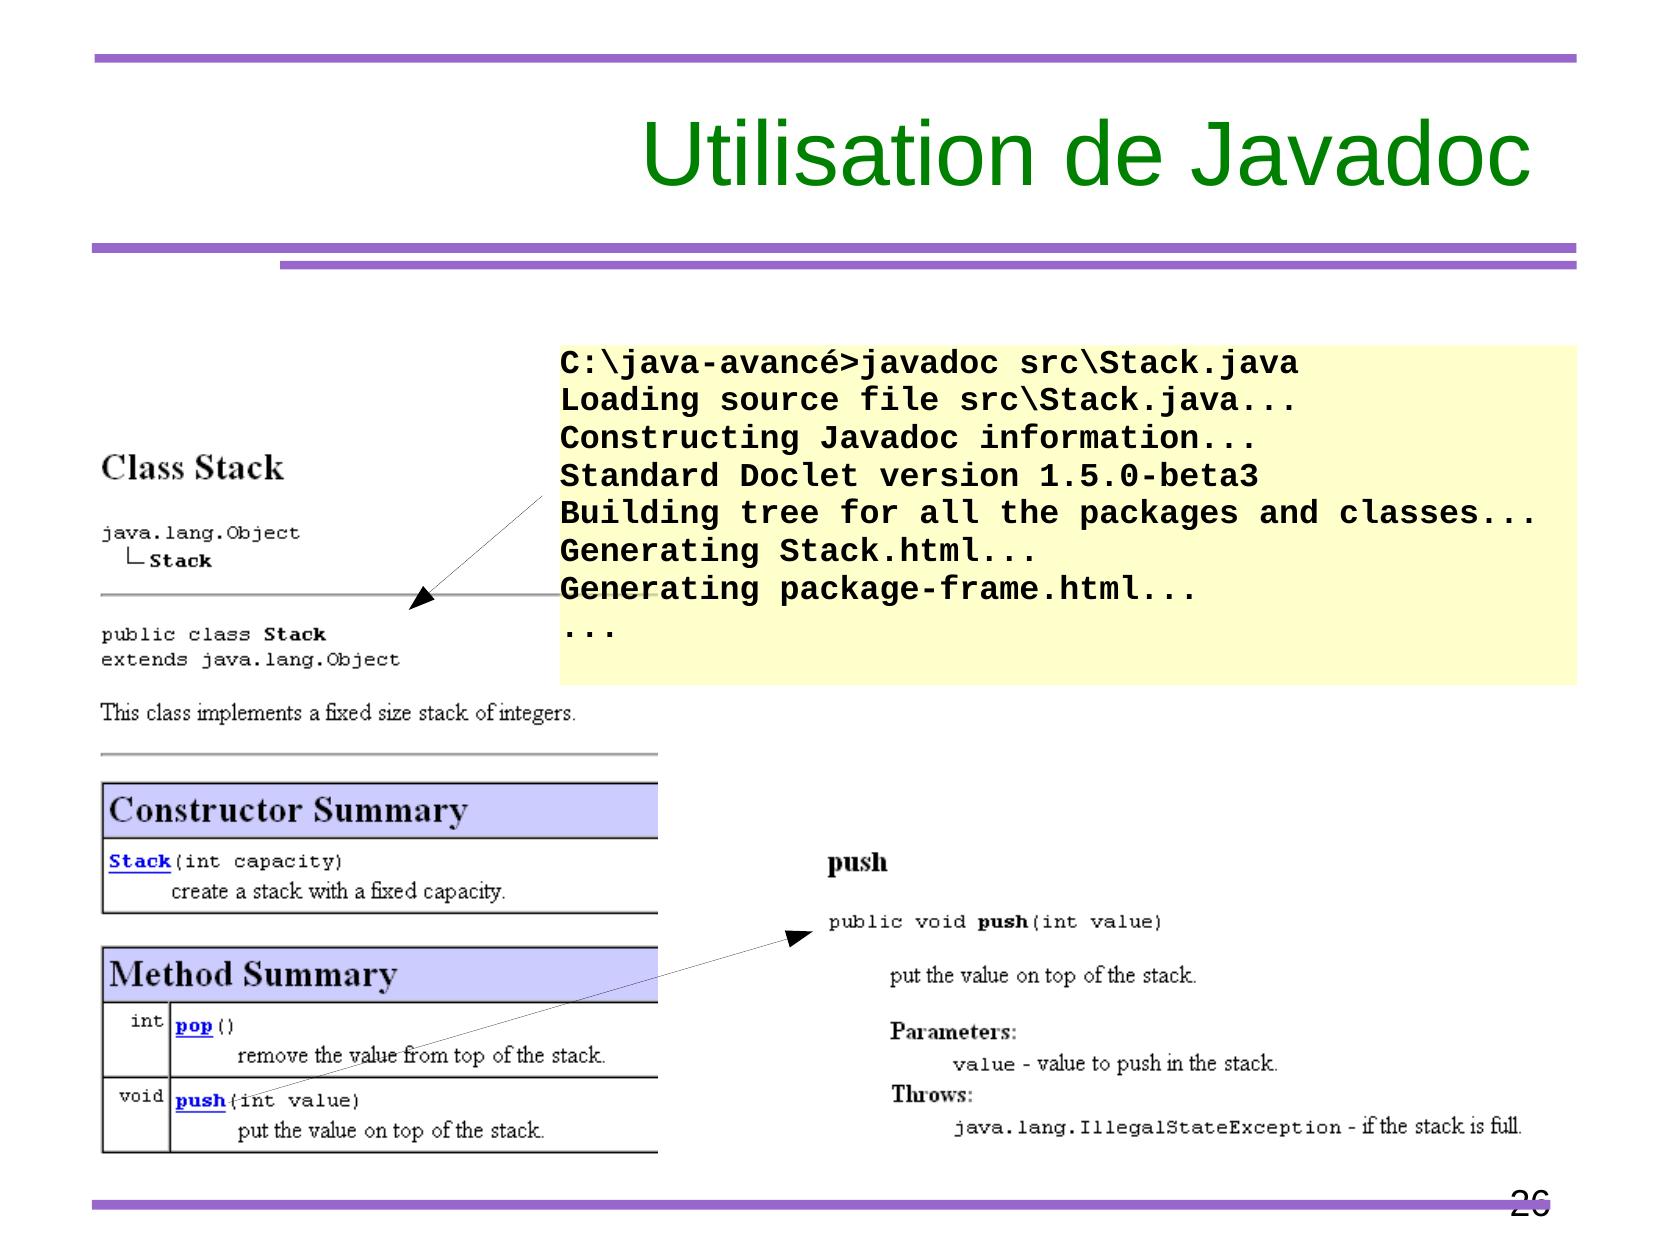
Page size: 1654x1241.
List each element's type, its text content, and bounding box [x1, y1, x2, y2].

picture [90, 428, 658, 1174]
text_box C:\java-avancé>javadoc src\Stack.java Loading source file src\Stack.java... Constructing Javadoc information... Standard Doclet version 1.5.0-beta3 Building tree for all the packages and classes... Generating Stack.html... Generating package-frame.html... ... [559, 345, 1578, 686]
title Utilisation de Javadoc [121, 49, 1534, 257]
picture [822, 829, 1543, 1151]
